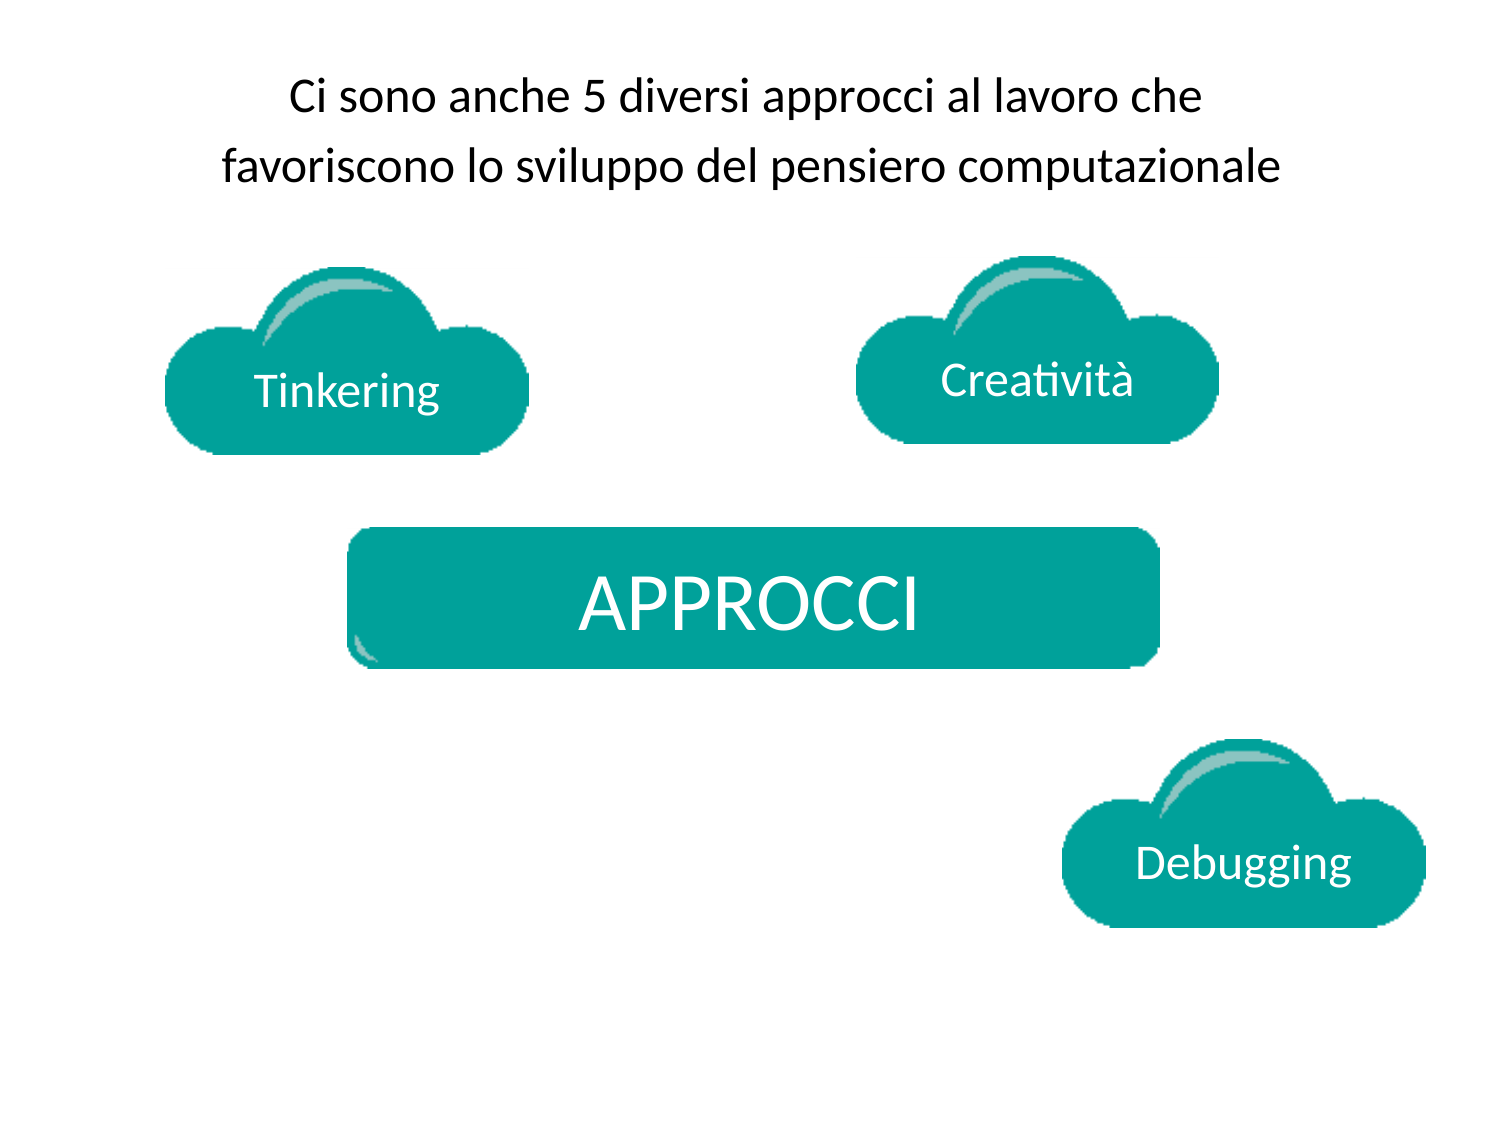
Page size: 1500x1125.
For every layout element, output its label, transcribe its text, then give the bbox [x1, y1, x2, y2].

text_box Tinkering [238, 349, 456, 425]
picture [347, 527, 1160, 669]
picture [1062, 739, 1426, 928]
picture [165, 267, 529, 455]
text_box Creatività [925, 338, 1150, 414]
text_box Debugging [1120, 822, 1368, 898]
picture [856, 256, 1219, 444]
list Ci sono anche 5 diversi approcci al lavoro che favoriscono lo sviluppo del pensiero computazionale [76, 54, 1427, 166]
text_box APPROCCI [563, 539, 937, 655]
